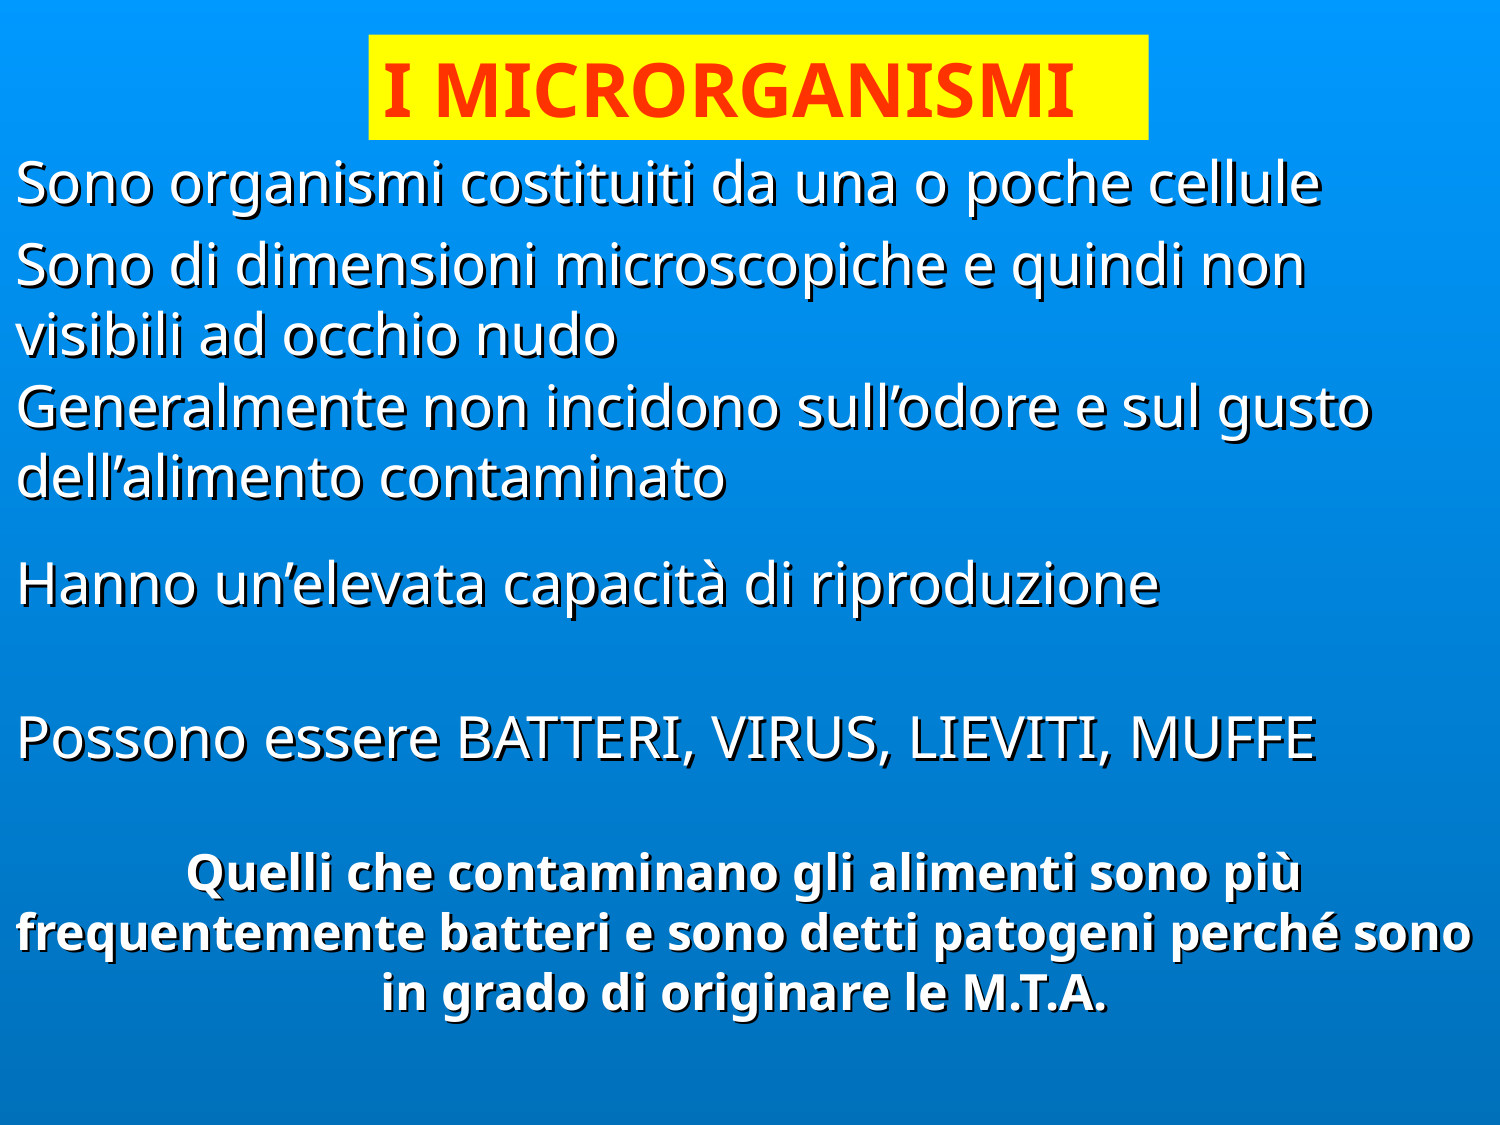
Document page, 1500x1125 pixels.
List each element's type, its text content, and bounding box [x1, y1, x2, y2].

text_box I MICRORGANISMI [368, 34, 1149, 137]
text_box Possono essere BATTERI, VIRUS, LIEVITI, MUFFE Quelli che contaminano gli alimenti sono più frequentemente batteri e sono detti patogeni perché sono in grado di originare le M.T.A. [0, 692, 1500, 1028]
text_box Generalmente non incidono sull’odore e sul gusto dell’alimento contaminato [0, 361, 1500, 517]
text_box Sono organismi costituiti da una o poche cellule [0, 137, 1442, 223]
text_box Sono di dimensioni microscopiche e quindi non visibili ad occhio nudo [0, 220, 1427, 361]
text_box Hanno un’elevata capacità di riproduzione [0, 538, 1328, 624]
